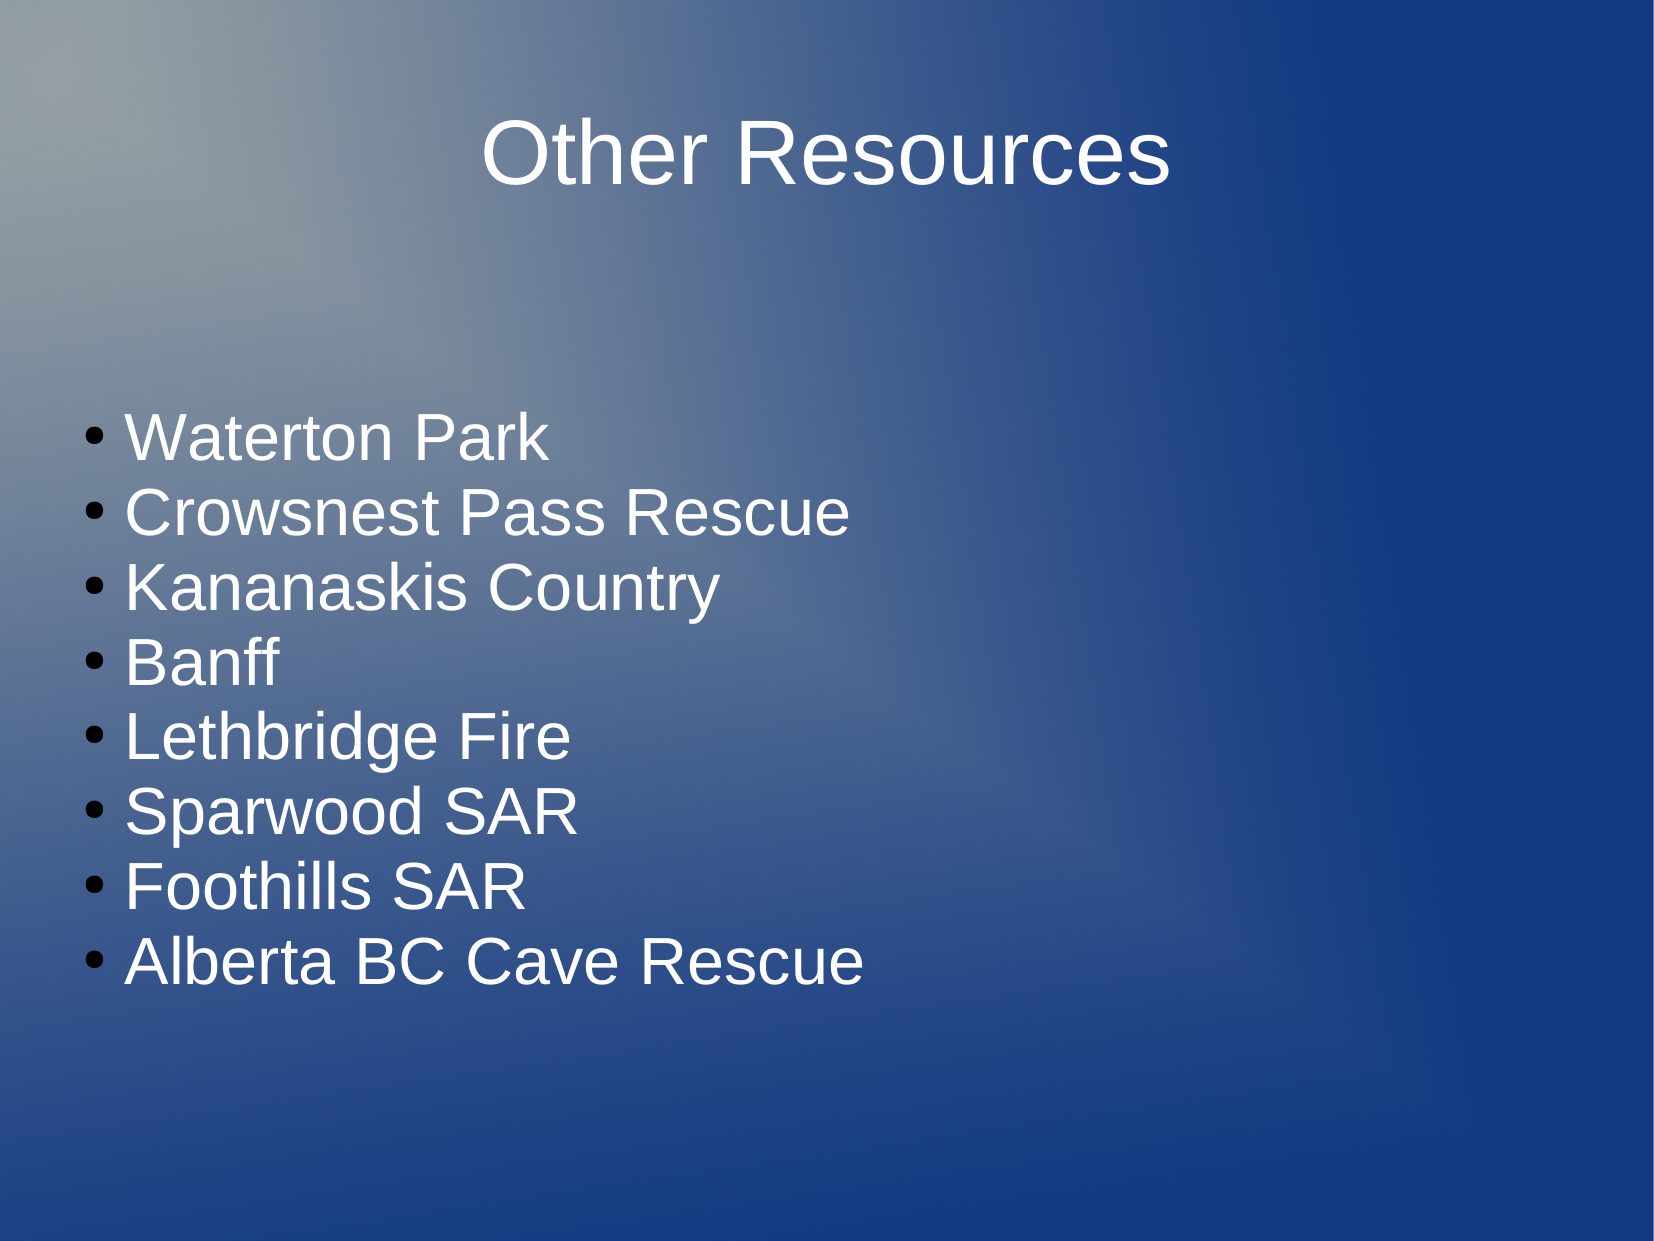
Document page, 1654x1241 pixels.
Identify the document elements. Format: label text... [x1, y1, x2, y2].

picture [0, 0, 1654, 1241]
title Other Resources [82, 56, 1571, 250]
subtitle Waterton Park Crowsnest Pass Rescue Kananaskis Country Banff Lethbridge Fire Sparwood SAR Foothills SAR Alberta BC Cave Rescue [82, 297, 1571, 1102]
